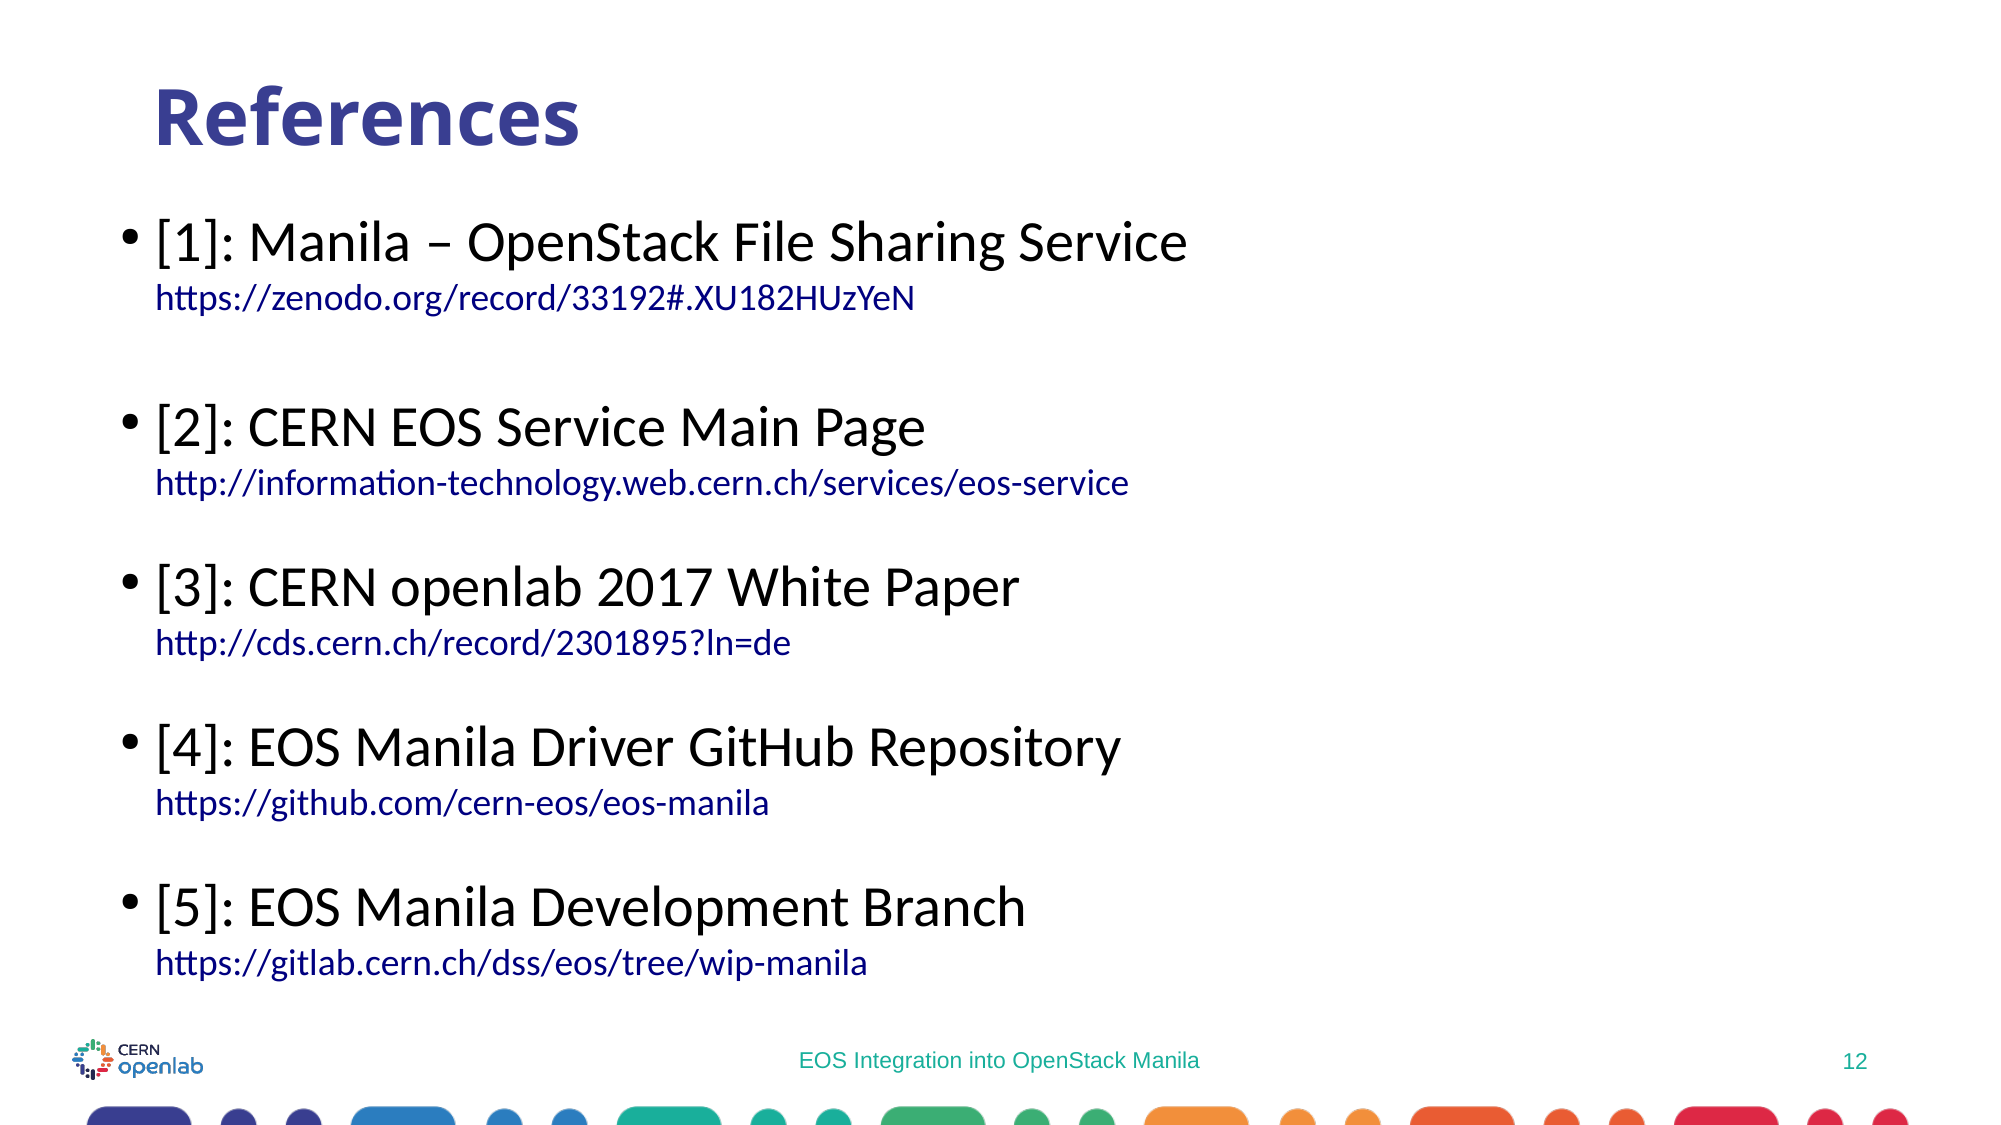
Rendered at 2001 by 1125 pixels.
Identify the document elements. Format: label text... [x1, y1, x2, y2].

text_box References [137, 59, 1863, 169]
text_box EOS Integration into OpenStack Manila [661, 1029, 1337, 1089]
text_box [1]: Manila – OpenStack File Sharing Service https://zenodo.org/record/33192#.XU182HUzYeN [2]: CERN EOS Service Main Page http://information-technology.web.cern.ch/services/eos-service [3]: CERN openlab 2017 White Paper http://cds.cern.ch/record/2301895?ln=de [4]: EOS Manila Driver GitHub Repository https://github.com/cern-eos/eos-manila [5]: EOS Manila Development Branch https://gitlab.cern.ch/dss/eos/tree/wip-manila [104, 195, 1828, 811]
picture [72, 1039, 203, 1080]
